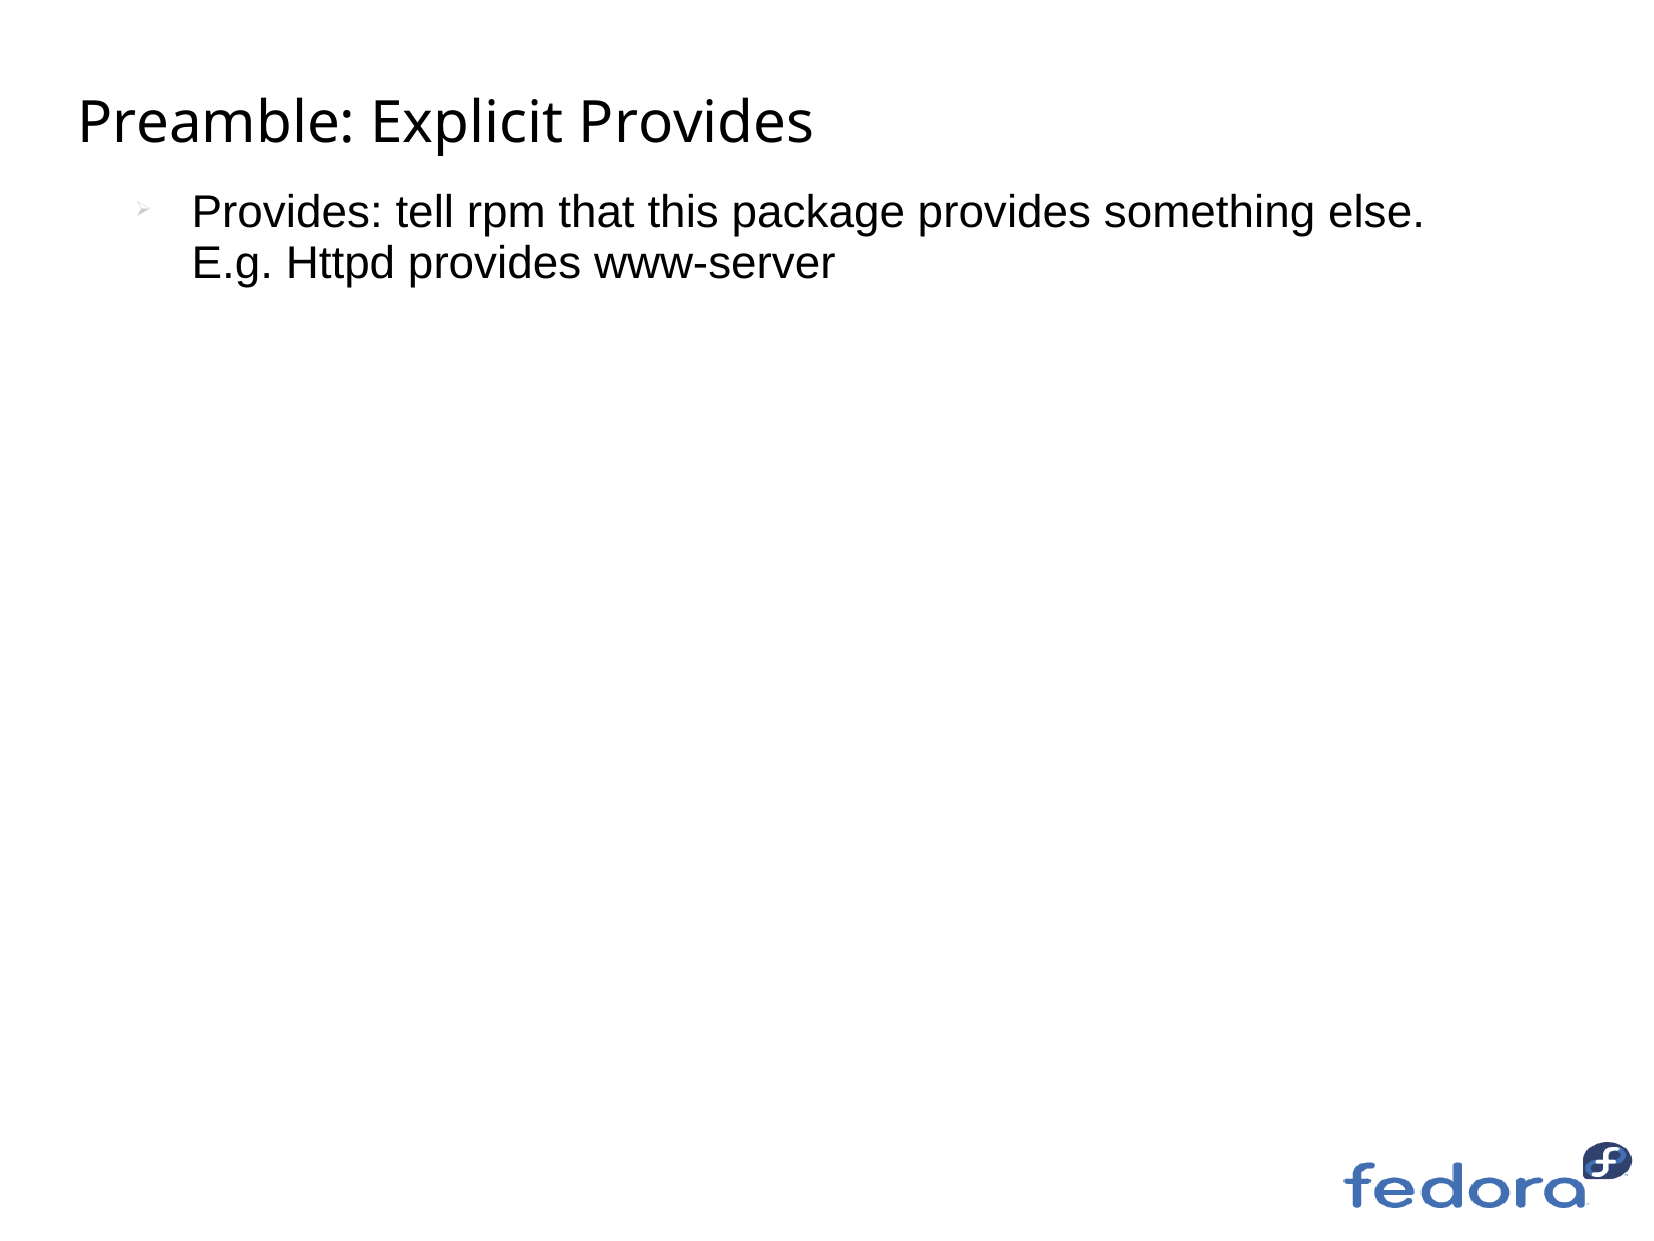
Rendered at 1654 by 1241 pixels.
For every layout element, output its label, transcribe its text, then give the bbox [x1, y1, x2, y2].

list Provides: tell rpm that this package provides something else. E.g. Httpd provides www-server [79, 185, 1503, 1095]
title Preamble: Explicit Provides [77, 61, 1509, 180]
picture [1332, 1124, 1651, 1227]
